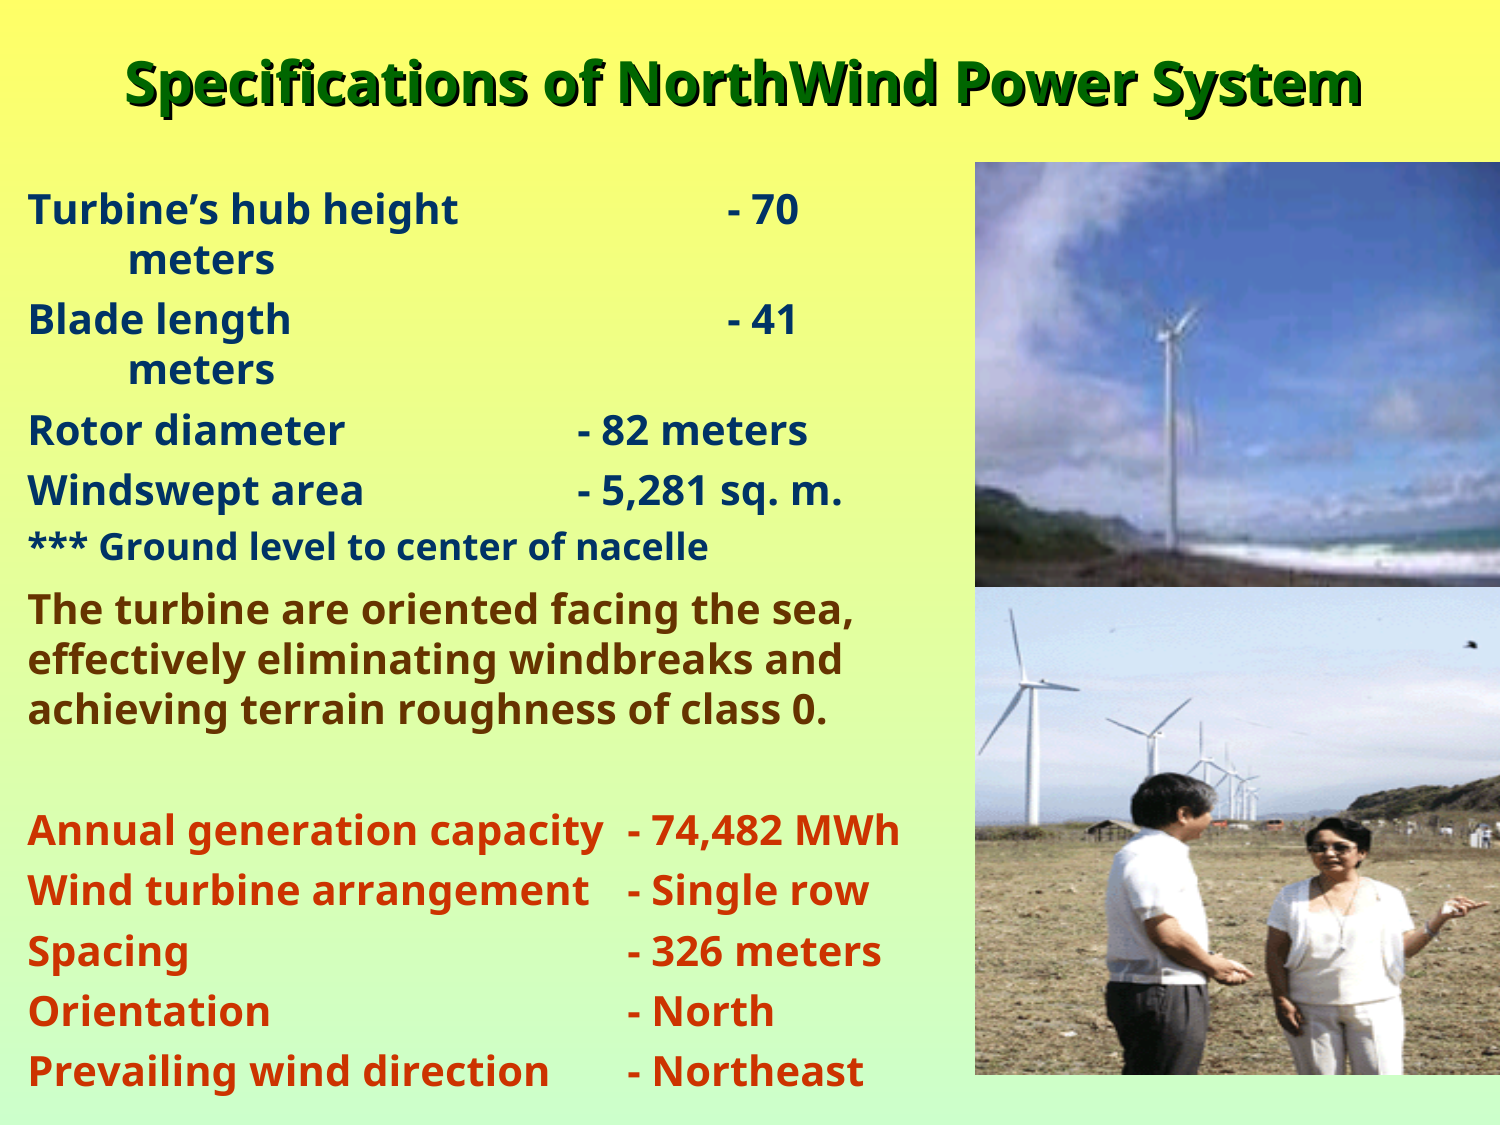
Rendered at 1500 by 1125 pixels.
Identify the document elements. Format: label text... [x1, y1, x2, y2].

subtitle Specifications of NorthWind Power System [12, 37, 1475, 138]
text_box Turbine’s hub height - 70 meters Blade length - 41 meters Rotor diameter - 82 meters Windswept area - 5,281 sq. m. *** Ground level to center of nacelle [12, 174, 963, 513]
text_box The turbine are oriented facing the sea, effectively eliminating windbreaks and achieving terrain roughness of class 0. Annual generation capacity - 74,482 MWh Wind turbine arrangement - Single row Spacing - 326 meters Orientation - North Prevailing wind direction - Northeast [12, 574, 976, 1125]
picture [975, 162, 1500, 1075]
